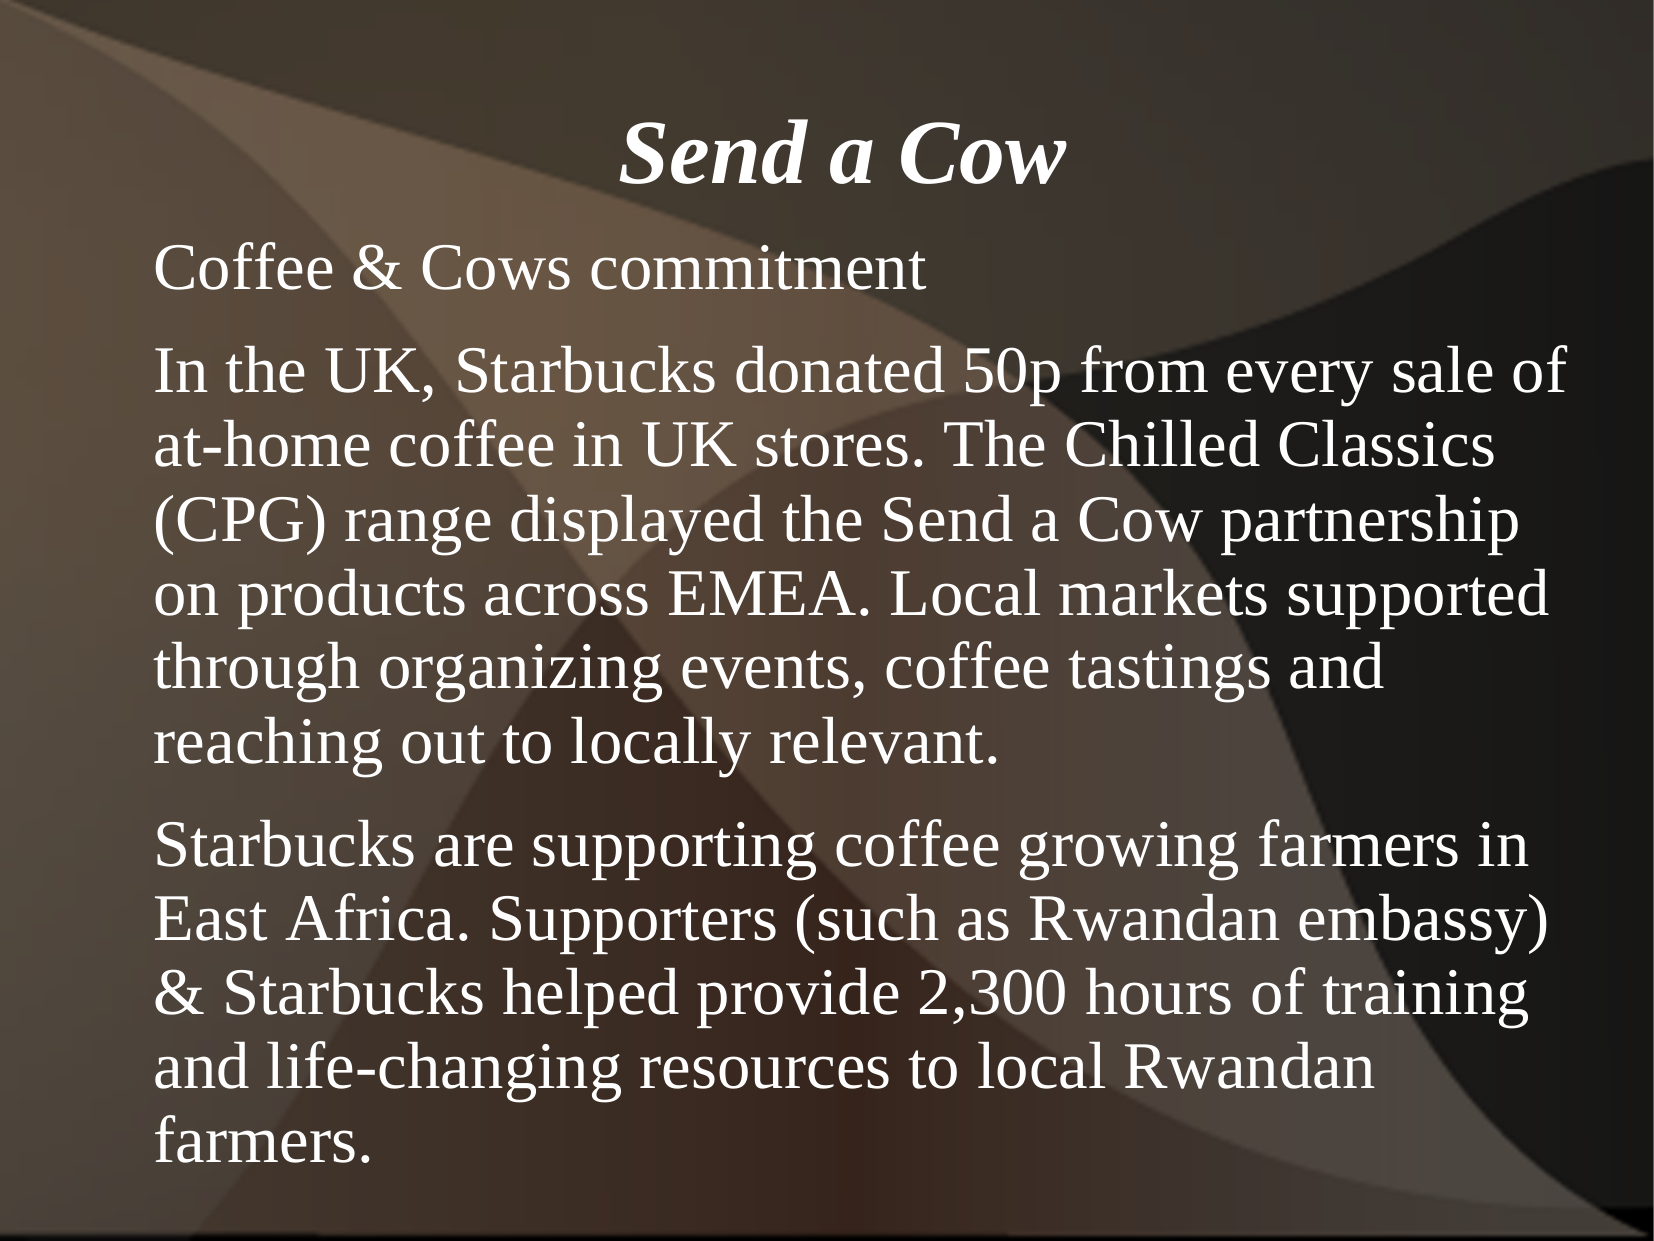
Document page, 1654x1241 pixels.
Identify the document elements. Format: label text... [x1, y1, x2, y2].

title Send a Cow [82, 49, 1571, 229]
picture [0, 0, 1654, 1241]
list Coffee & Cows commitment In the UK, Starbucks donated 50p from every sale of at-home coffee in UK stores. The Chilled Classics (CPG) range displayed the Send a Cow partnership on products across EMEA. Local markets supported through organizing events, coffee tastings and reaching out to locally relevant. Starbucks are supporting coffee growing farmers in East Africa. Supporters (such as Rwandan embassy) & Starbucks helped provide 2,300 hours of training and life-changing resources to local Rwandan farmers. [82, 229, 1571, 1178]
